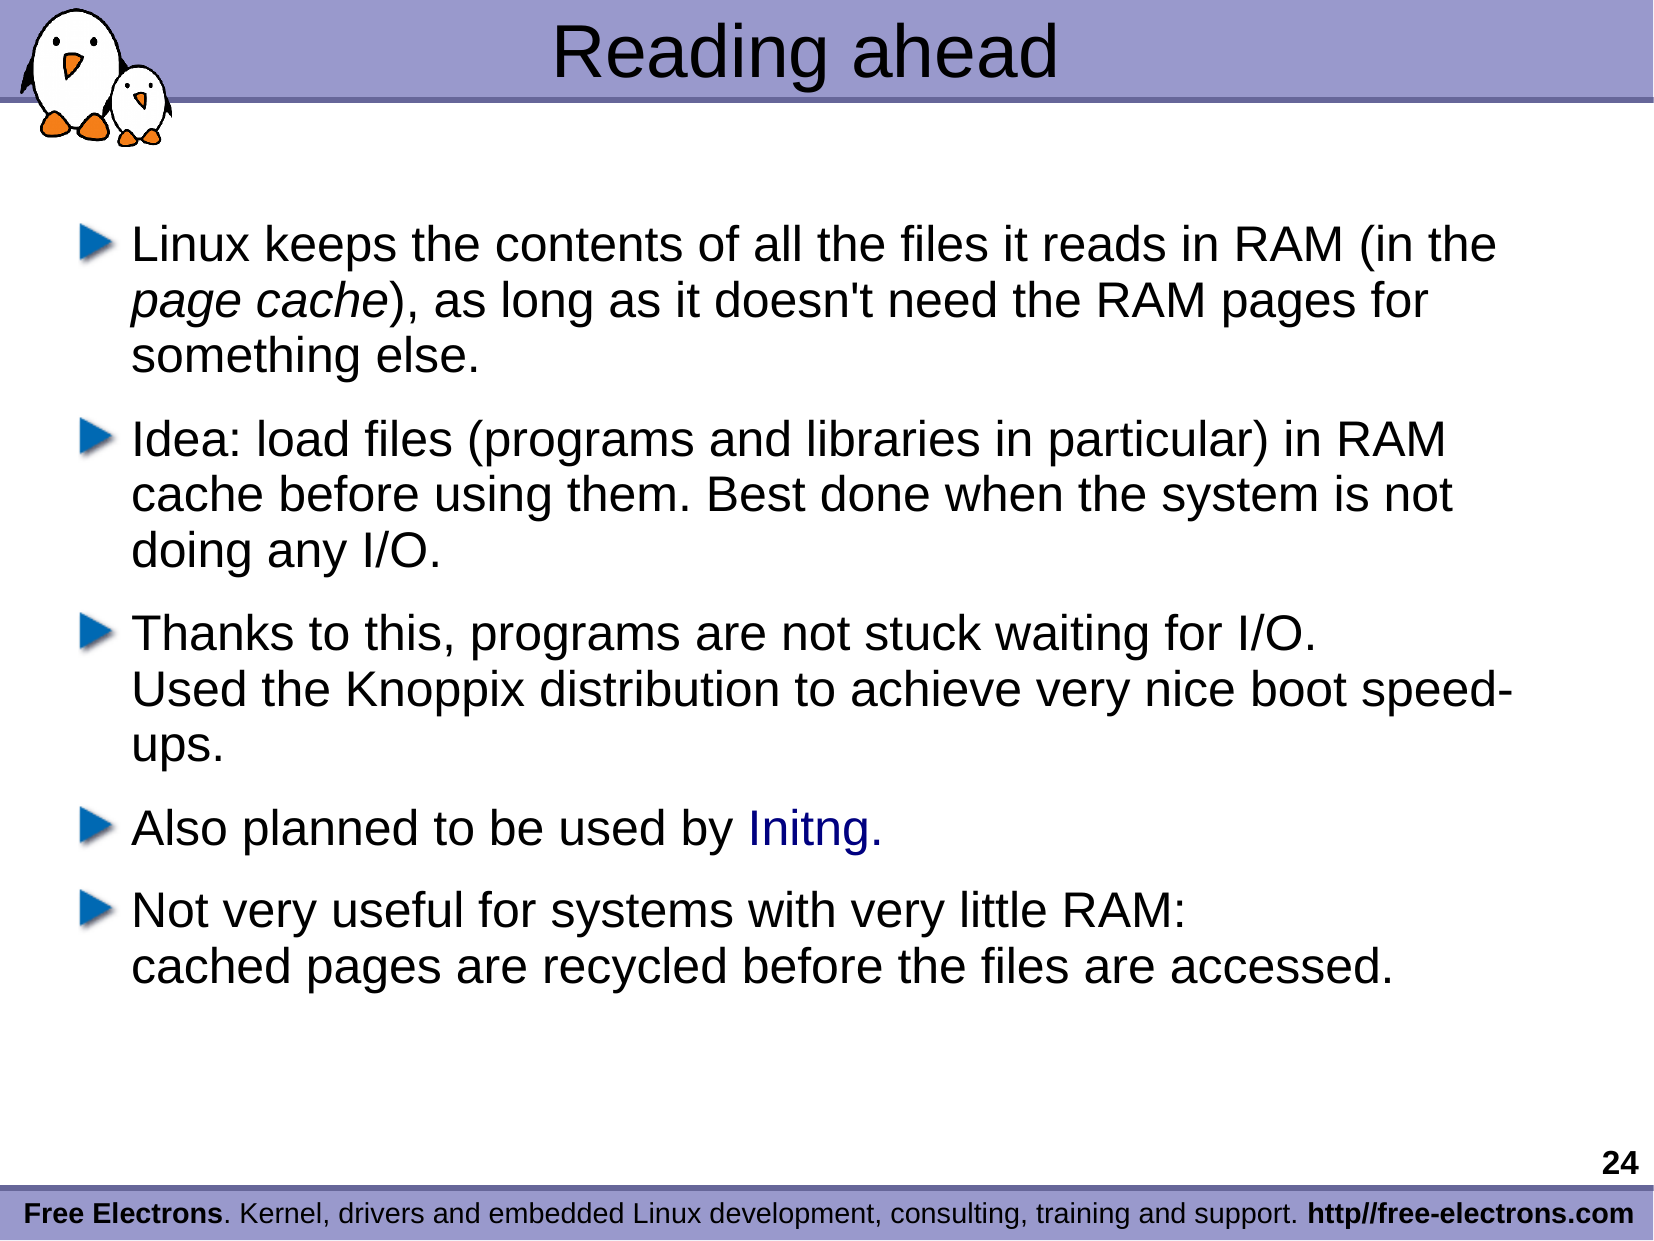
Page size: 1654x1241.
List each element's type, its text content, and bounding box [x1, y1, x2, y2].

title Reading ahead [60, 0, 1551, 103]
list Linux keeps the contents of all the files it reads in RAM (in the page cache), as long as it doesn't need the RAM pages for something else. Idea: load files (programs and libraries in particular) in RAM cache before using them. Best done when the system is not doing any I/O. Thanks to this, programs are not stuck waiting for I/O. Used the Knoppix distribution to achieve very nice boot speed-ups. Also planned to be used by Initng. Not very useful for systems with very little RAM: cached pages are recycled before the files are accessed. [60, 216, 1539, 1071]
picture [20, 8, 172, 147]
